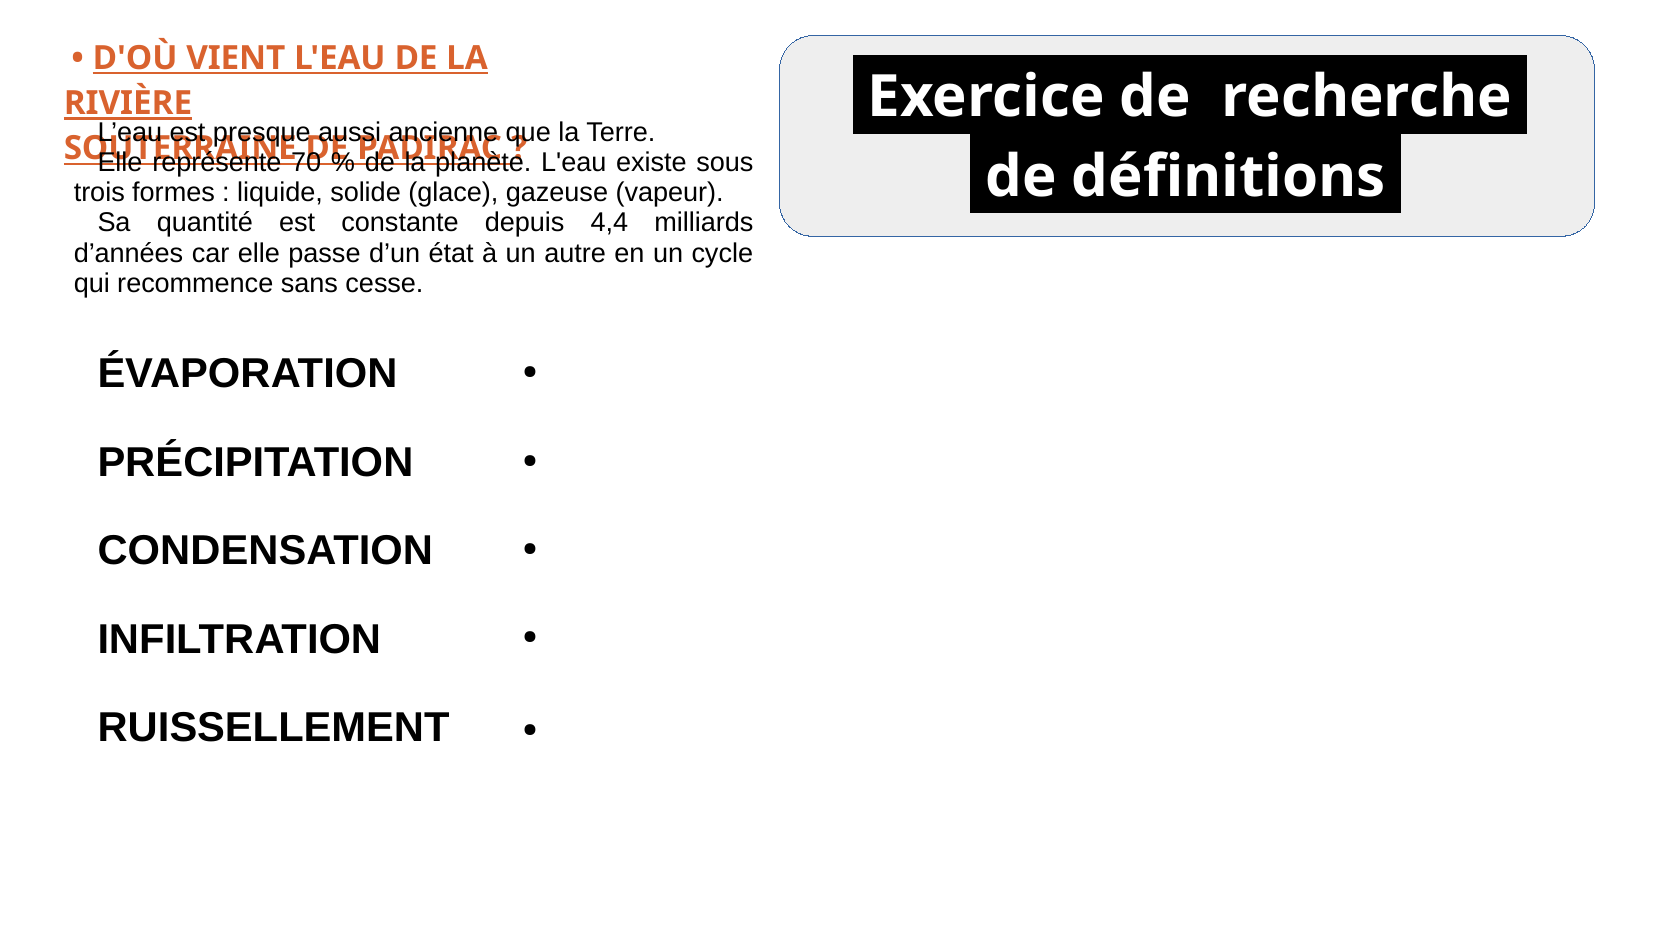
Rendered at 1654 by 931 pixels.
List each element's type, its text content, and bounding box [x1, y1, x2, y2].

text_box [787, 35, 1595, 237]
text_box L’eau est presque aussi ancienne que la Terre. Elle représente 70 % de la planète. L'eau existe sous trois formes : liquide, solide (glace), gazeuse (vapeur). Sa quantité est constante depuis 4,4 milliards d’années car elle passe d’un état à un autre en un cycle qui recommence sans cesse. [47, 109, 768, 308]
text_box ÉVAPORATION PRÉCIPITATION CONDENSATION INFILTRATION RUISSELLEMENT [82, 342, 497, 758]
text_box [507, 342, 603, 763]
text_box Exercice de recherche de définitions [779, 47, 1571, 225]
text_box • D'OÙ VIENT L'EAU DE LA RIVIÈRE SOUTERRAINE DE PADIRAC ? [48, 26, 556, 109]
